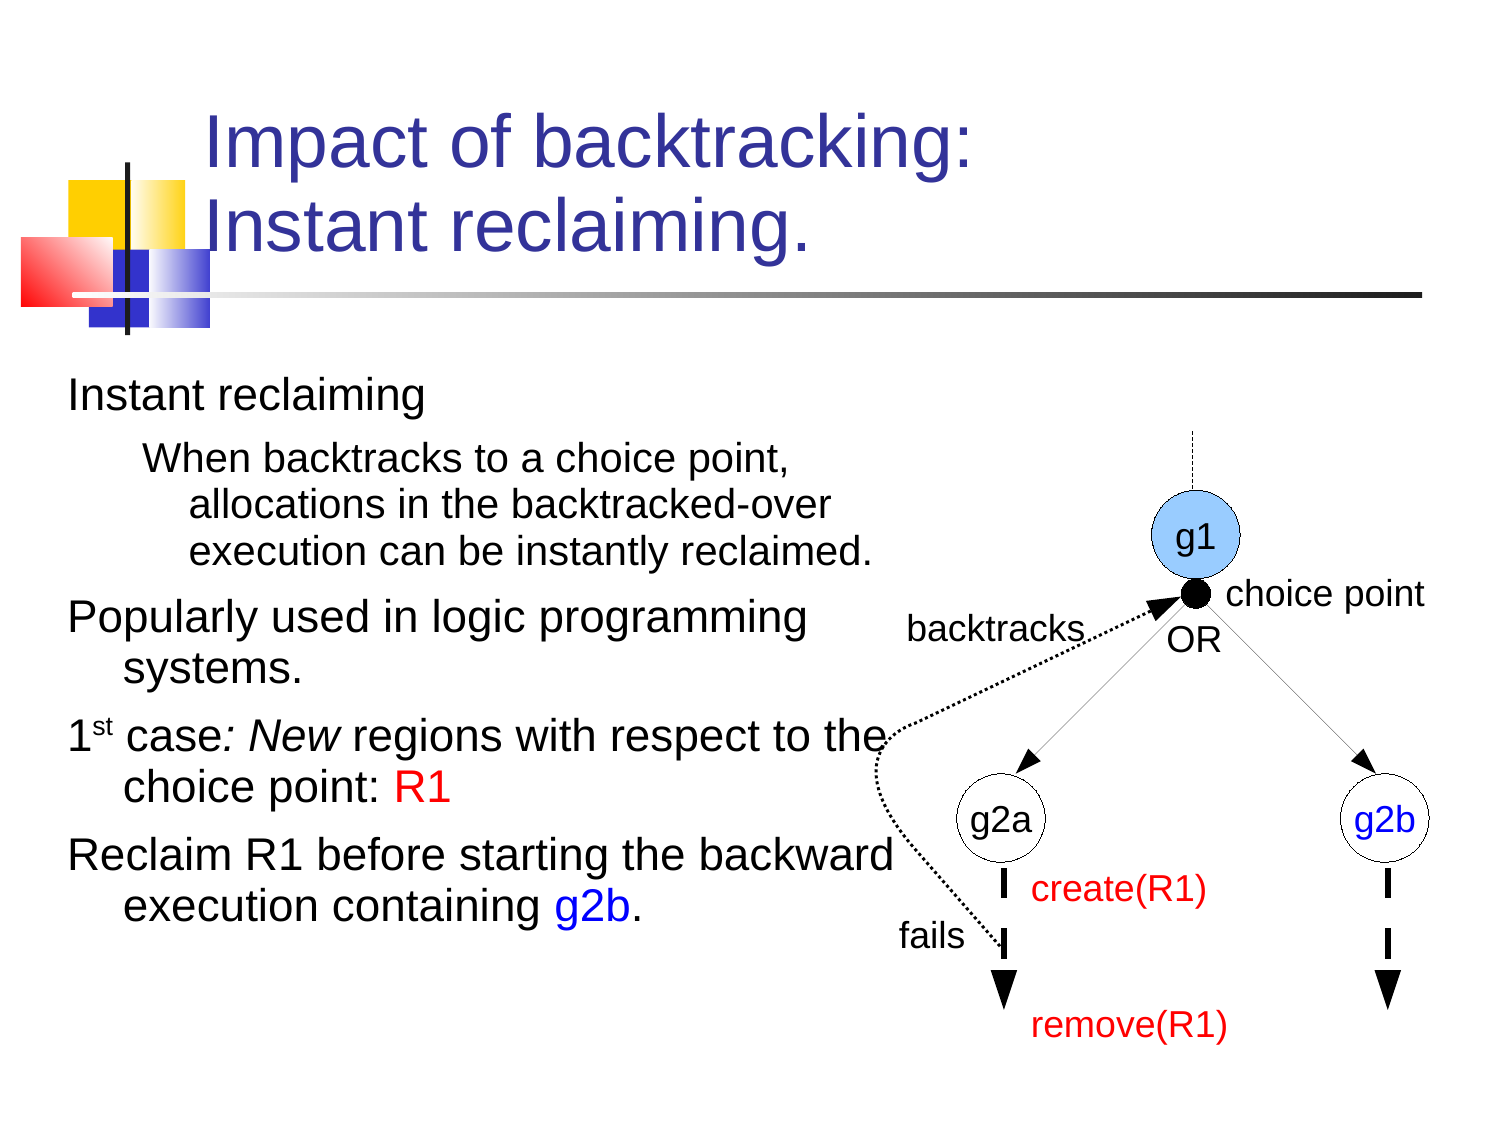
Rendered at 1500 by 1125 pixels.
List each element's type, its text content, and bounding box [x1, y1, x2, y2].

text_box OR [1151, 607, 1238, 668]
text_box [1181, 578, 1210, 609]
title Impact of backtracking: Instant reclaiming. [188, 35, 1468, 276]
text_box create(R1) [1016, 856, 1223, 917]
text_box g2a [956, 773, 1046, 863]
text_box g1 [1151, 490, 1241, 579]
list Instant reclaiming When backtracks to a choice point, allocations in the backtracked-over execution can be instantly reclaimed. Popularly used in logic programming systems. 1st case: New regions with respect to the choice point: R1 Reclaim R1 before starting the backward execution containing g2b. [52, 366, 945, 1009]
text_box choice point [1210, 561, 1440, 621]
text_box remove(R1) [1016, 992, 1244, 1052]
text_box fails [884, 903, 981, 964]
text_box backtracks [891, 596, 1101, 657]
text_box g2b [1340, 773, 1430, 863]
